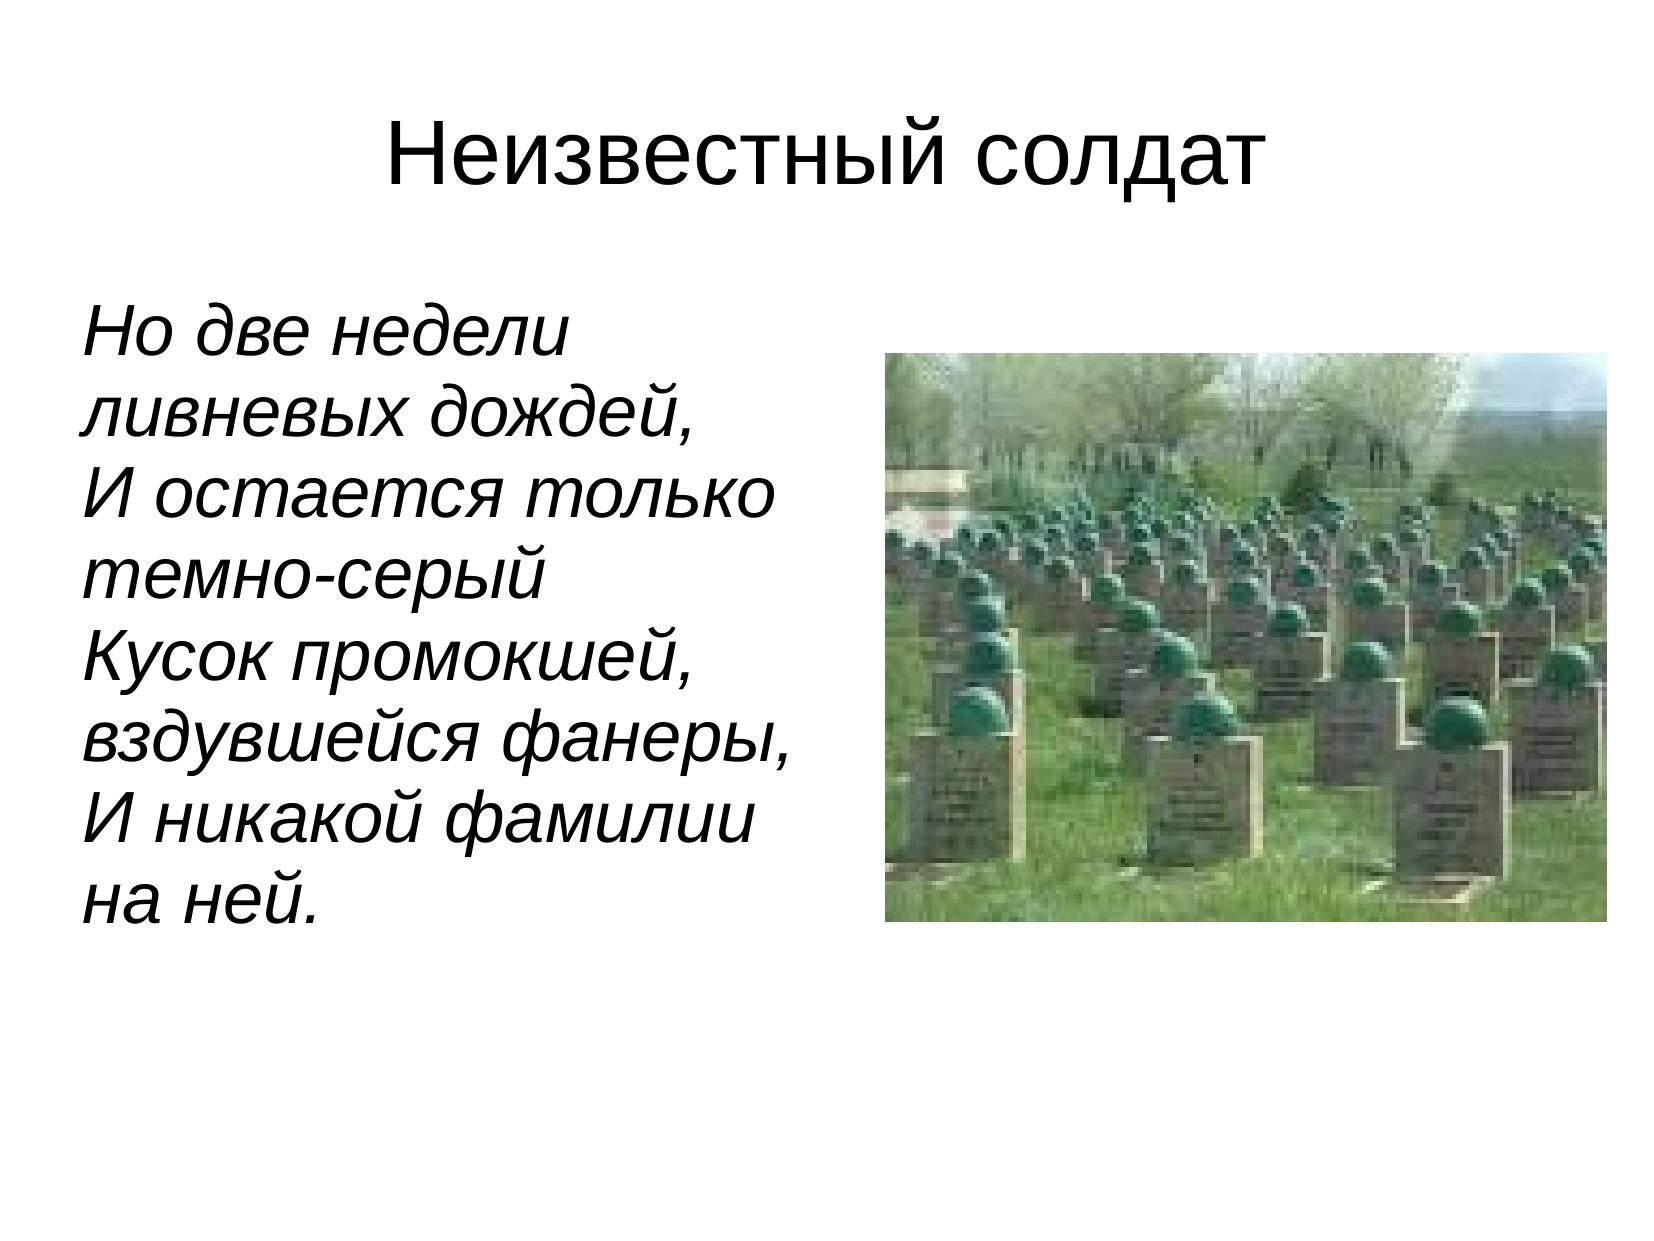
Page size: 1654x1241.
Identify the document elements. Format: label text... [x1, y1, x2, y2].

list Но две недели ливневых дождей, И остается только темно-серый Кусок промокшей, вздувшейся фанеры, И никакой фамилии на ней. [82, 290, 809, 1010]
picture [885, 353, 1607, 922]
title Неизвестный солдат [82, 49, 1571, 257]
